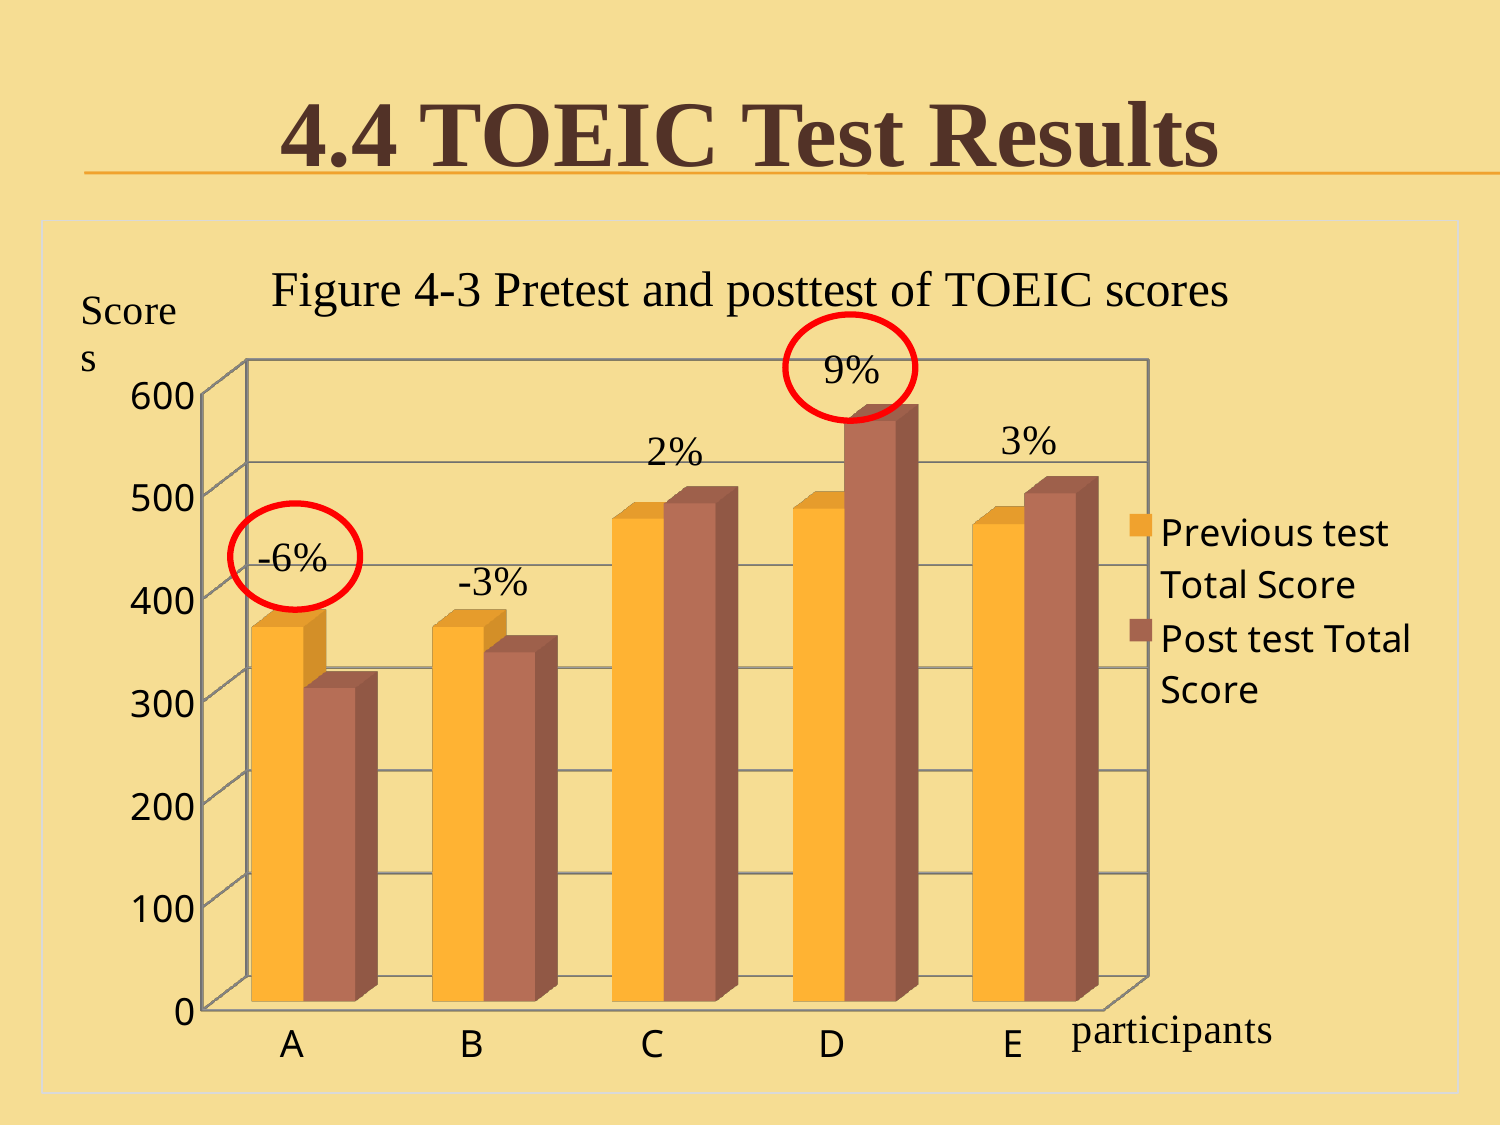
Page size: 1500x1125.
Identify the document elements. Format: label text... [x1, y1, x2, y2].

chart [41, 219, 1459, 1094]
title 4.4 TOEIC Test Results [50, 75, 1475, 213]
